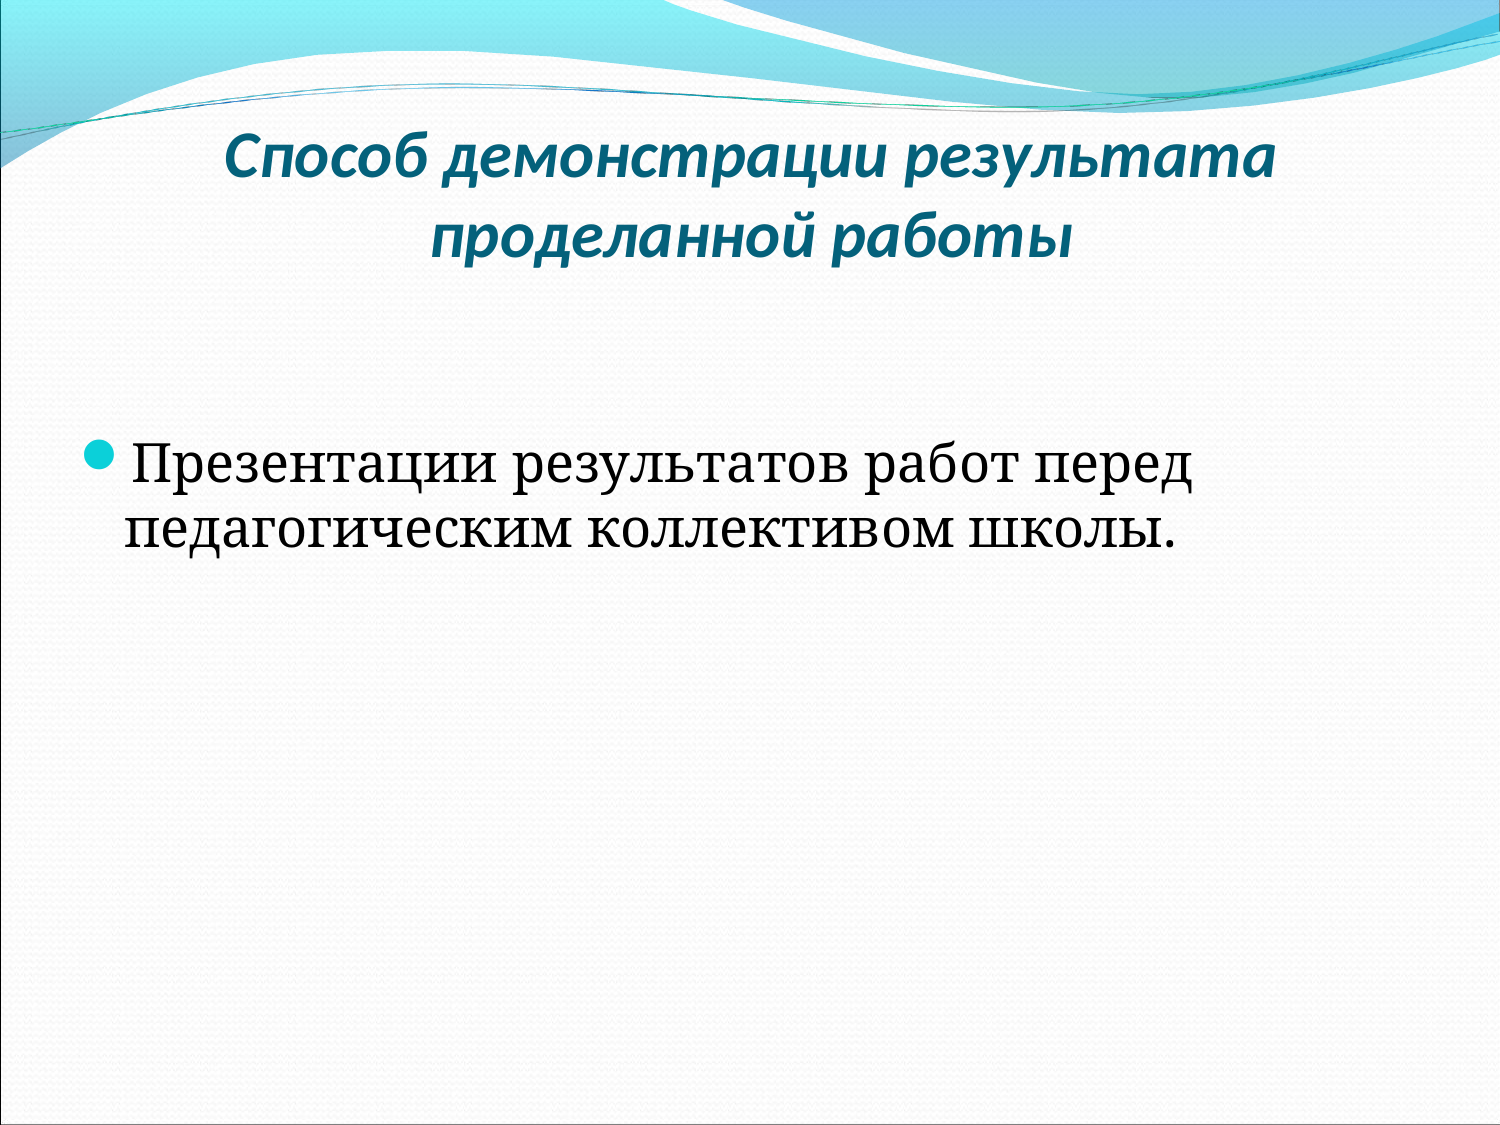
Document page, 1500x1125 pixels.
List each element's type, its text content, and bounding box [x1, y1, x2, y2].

picture [0, 0, 1500, 1125]
list Презентации результатов работ перед педагогическим коллективом школы. [64, 420, 1415, 1035]
title Способ демонстрации результата проделанной работы [76, 102, 1427, 351]
